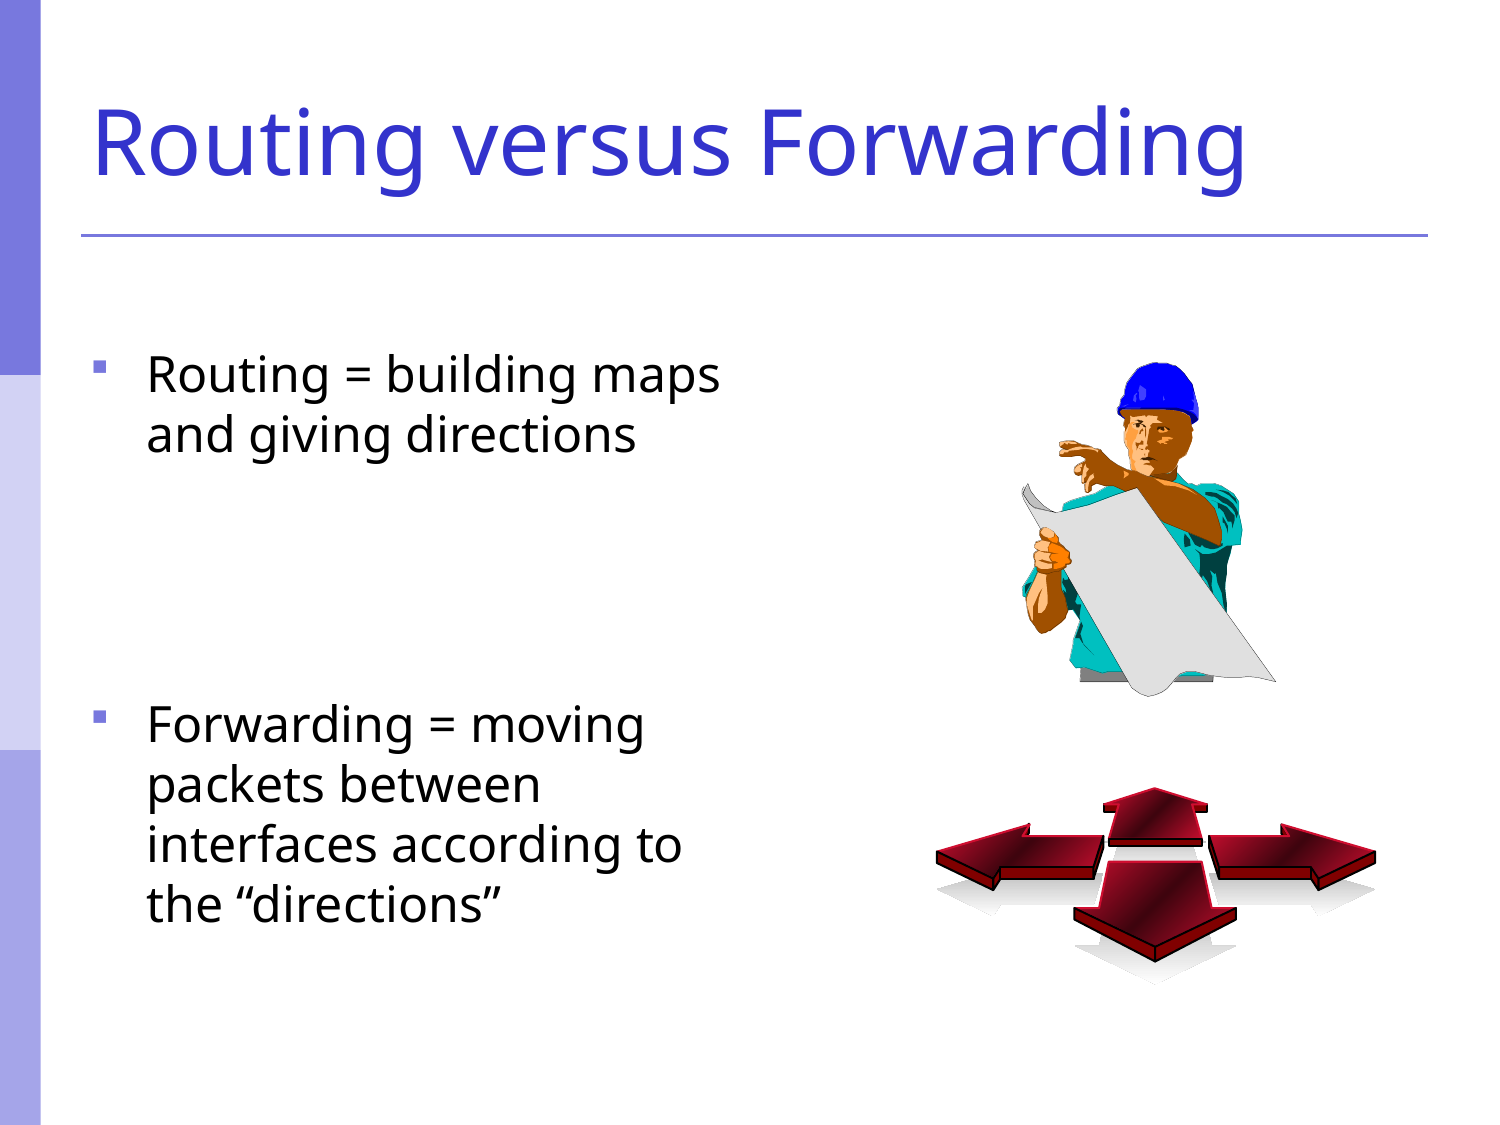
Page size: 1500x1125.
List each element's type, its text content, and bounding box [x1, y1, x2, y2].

list Routing = building maps and giving directions Forwarding = moving packets between interfaces according to the “directions” [75, 262, 738, 1006]
title Routing versus Forwarding [75, 45, 1426, 233]
text_box [936, 788, 1237, 985]
text_box [1209, 824, 1376, 917]
chart [1021, 361, 1279, 699]
